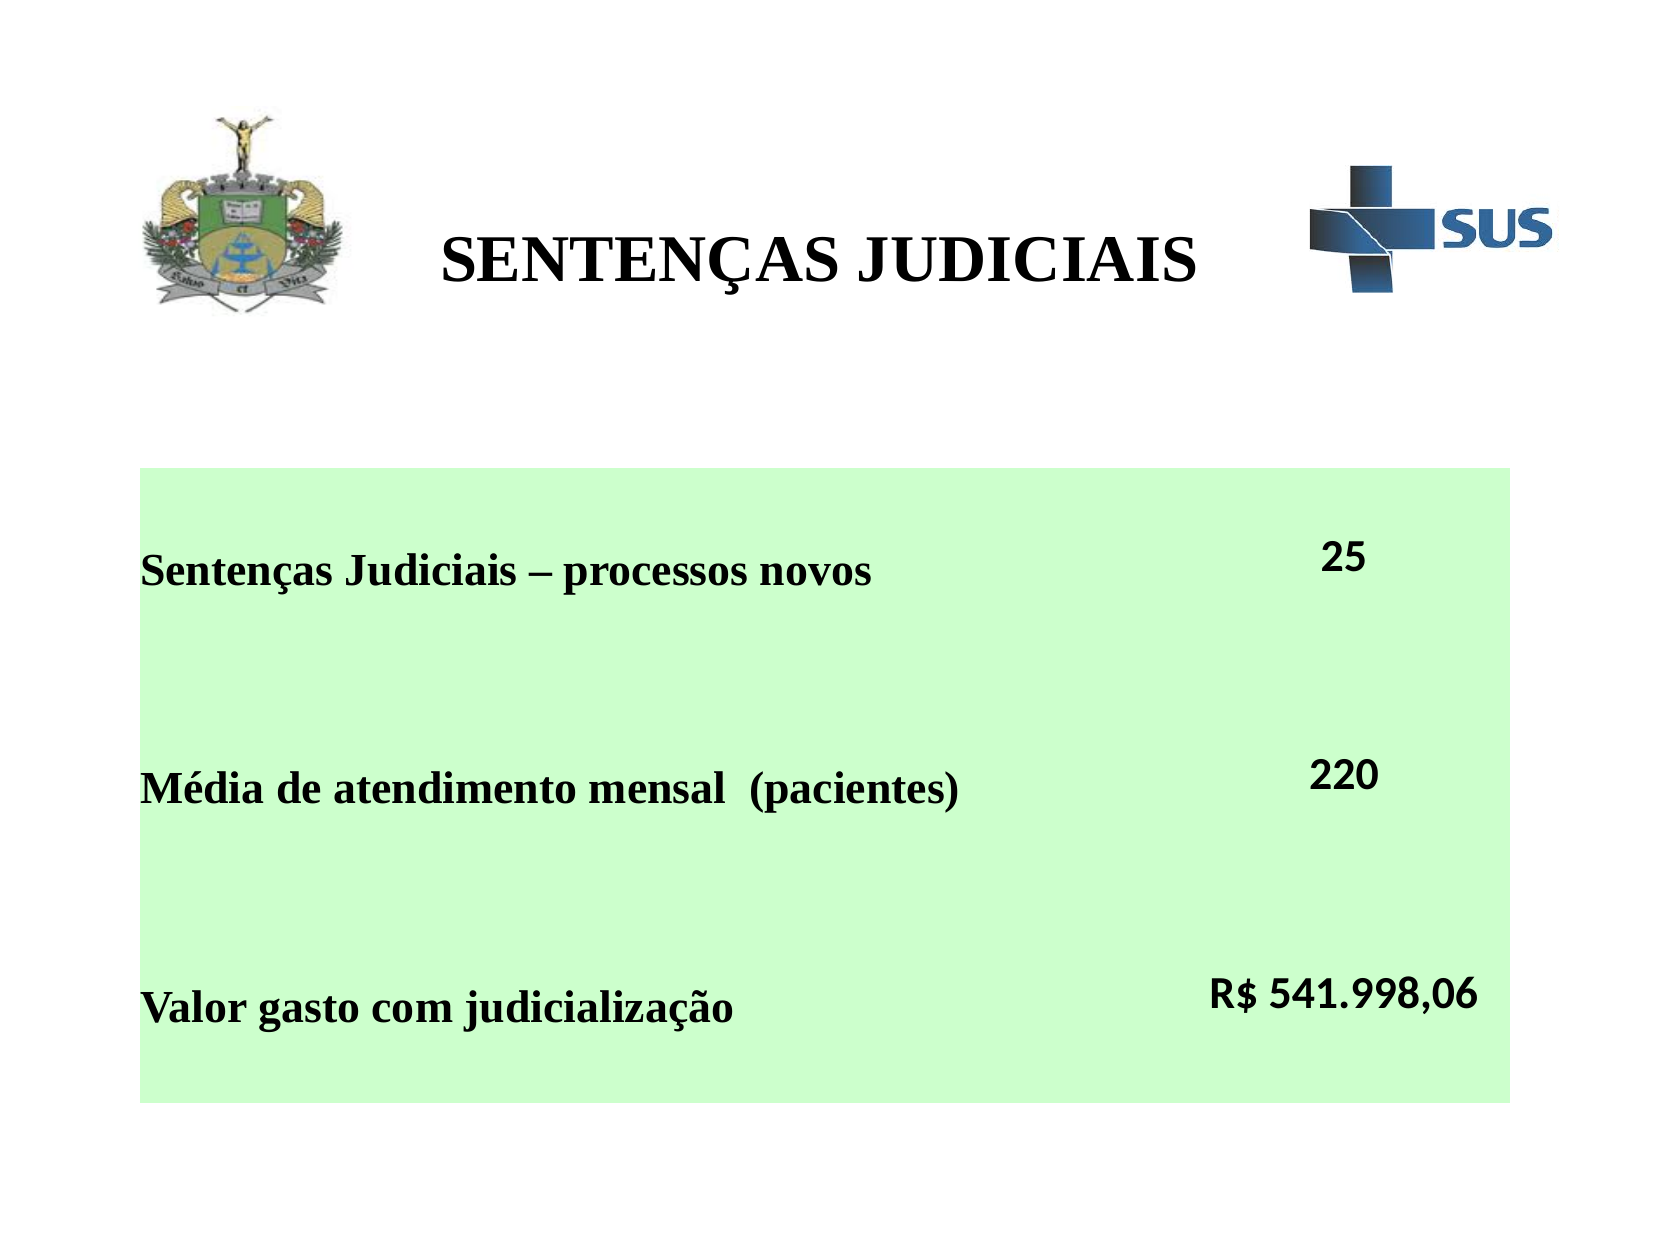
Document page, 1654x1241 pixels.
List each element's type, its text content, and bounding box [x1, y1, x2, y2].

table_header Sentenças Judiciais – processos novos [140, 468, 1178, 687]
table_cell R$ 541.998,06 [1178, 906, 1510, 1103]
table_cell Média de atendimento mensal (pacientes) [140, 687, 1178, 906]
text_box SENTENÇAS JUDICIAIS [425, 177, 1241, 284]
picture [1309, 165, 1560, 293]
table_cell 220 [1178, 687, 1510, 906]
table_cell Valor gasto com judicialização [140, 906, 1178, 1103]
table_header 25 [1178, 468, 1510, 687]
picture [129, 106, 355, 331]
